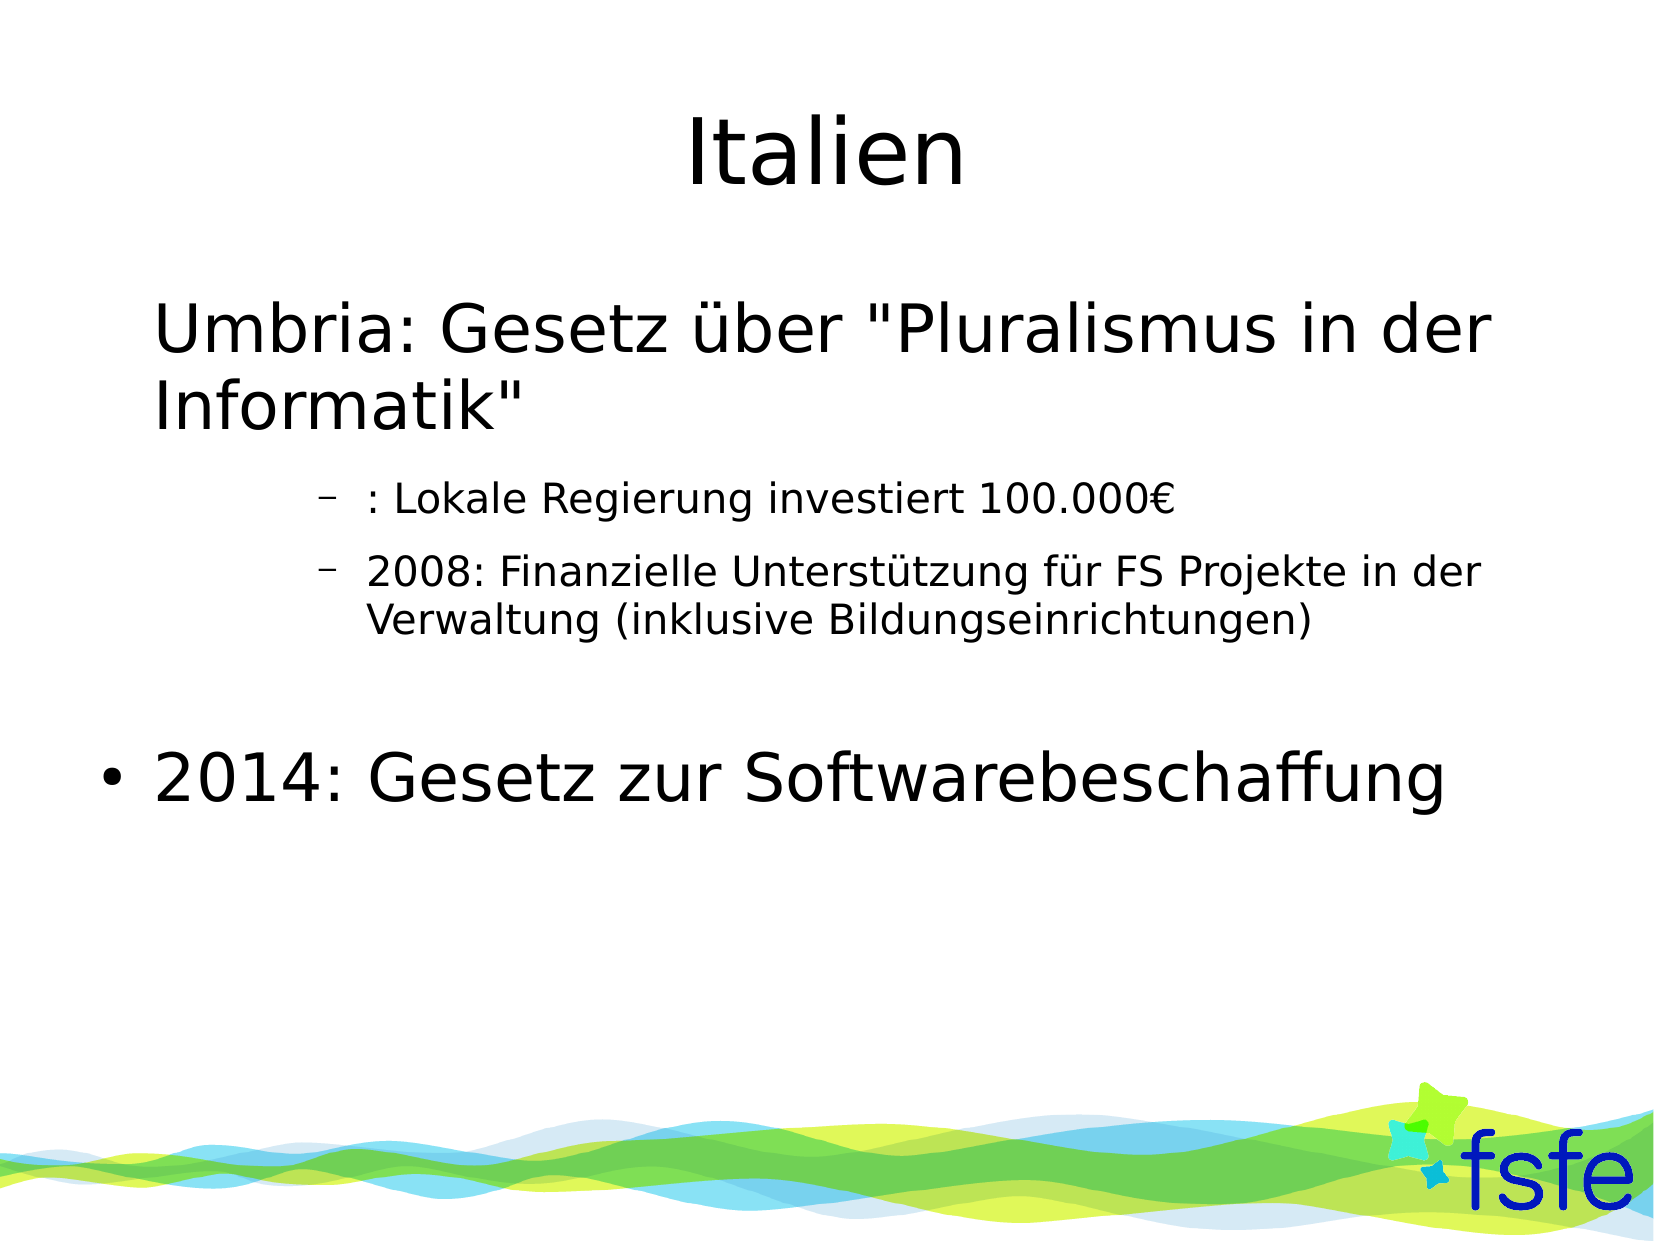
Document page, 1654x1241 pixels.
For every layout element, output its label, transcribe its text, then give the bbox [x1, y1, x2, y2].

title Italien [82, 49, 1571, 257]
picture [0, 1081, 1654, 1241]
list Umbria: Gesetz über "Pluralismus in der Informatik" : Lokale Regierung investiert 100.000€ 2008: Finanzielle Unterstützung für FS Projekte in der Verwaltung (inklusive Bildungseinrichtungen) 2014: Gesetz zur Softwarebeschaffung [82, 290, 1571, 1010]
